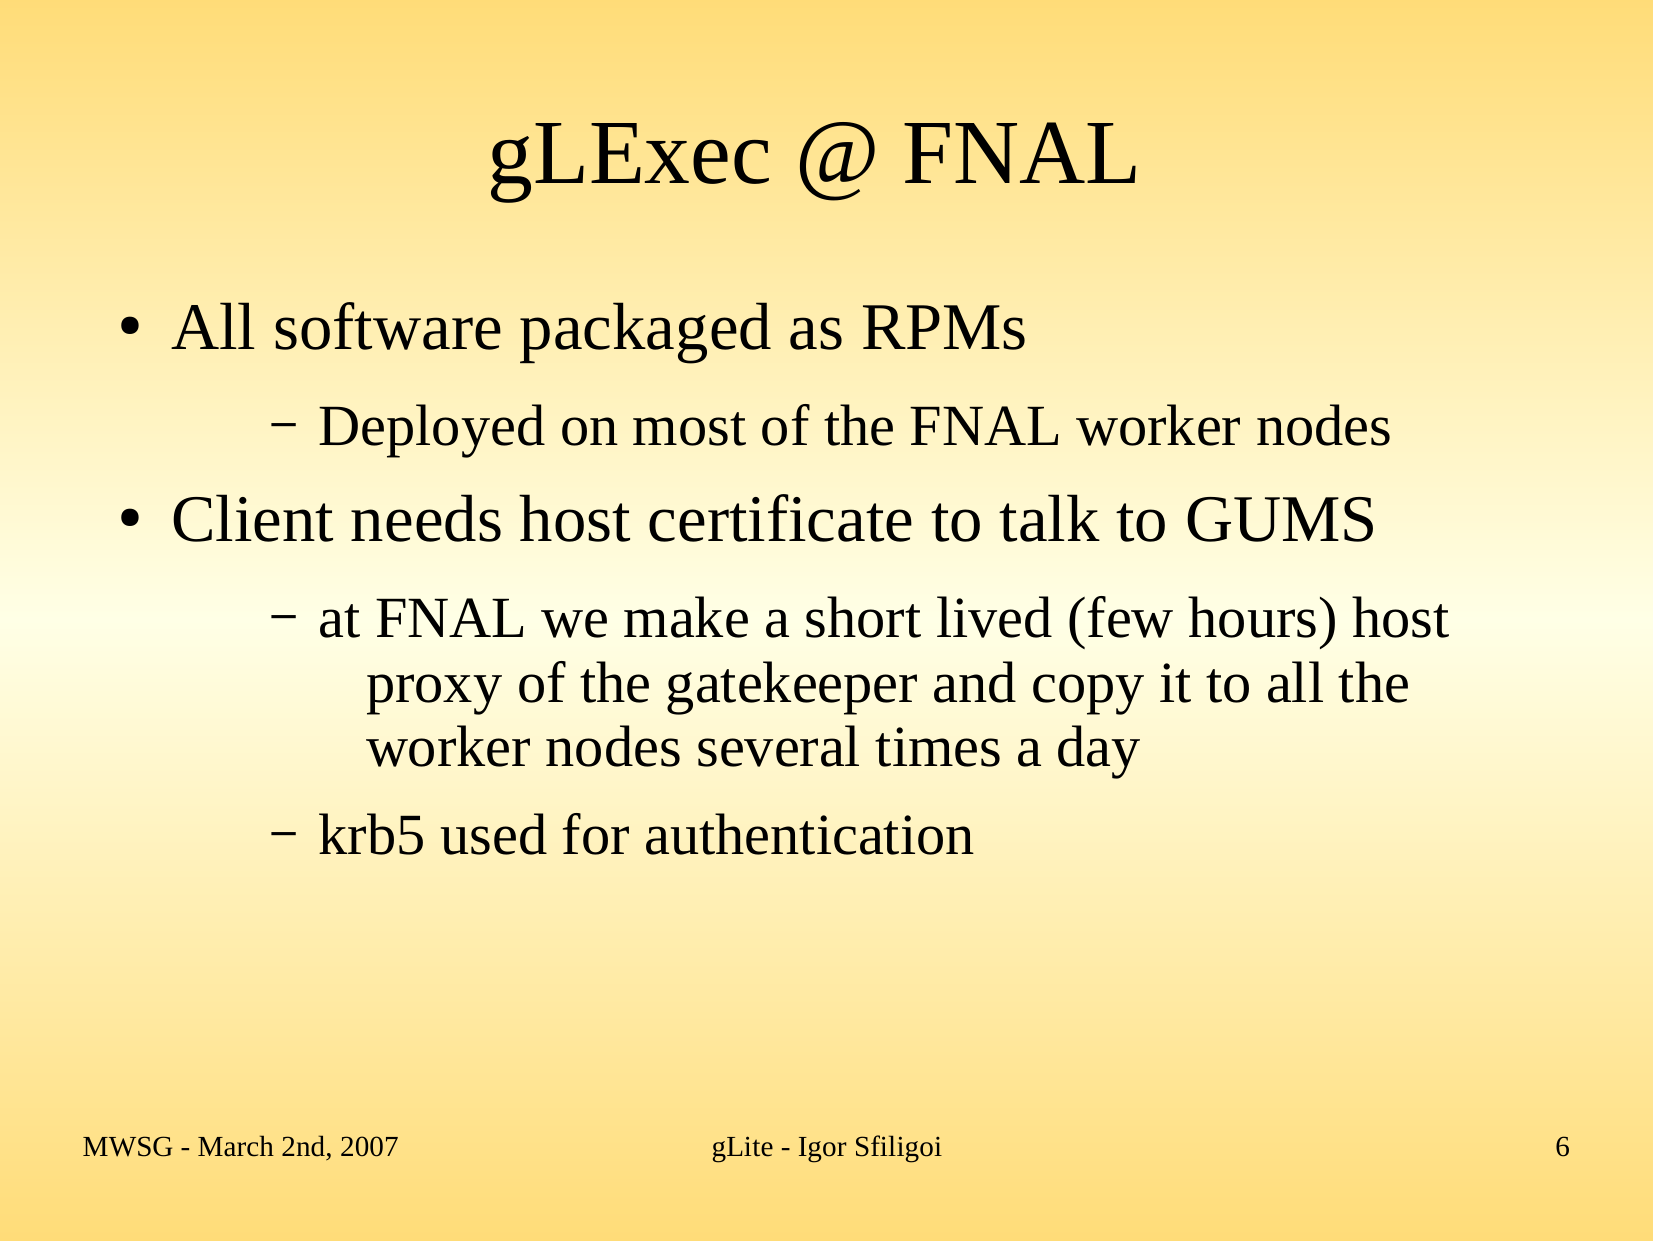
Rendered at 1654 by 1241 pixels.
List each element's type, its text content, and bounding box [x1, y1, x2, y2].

list All software packaged as RPMs Deployed on most of the FNAL worker nodes Client needs host certificate to talk to GUMS at FNAL we make a short lived (few hours) host proxy of the gatekeeper and copy it to all the worker nodes several times a day krb5 used for authentication [82, 290, 1571, 1109]
title gLExec @ FNAL [82, 49, 1571, 257]
